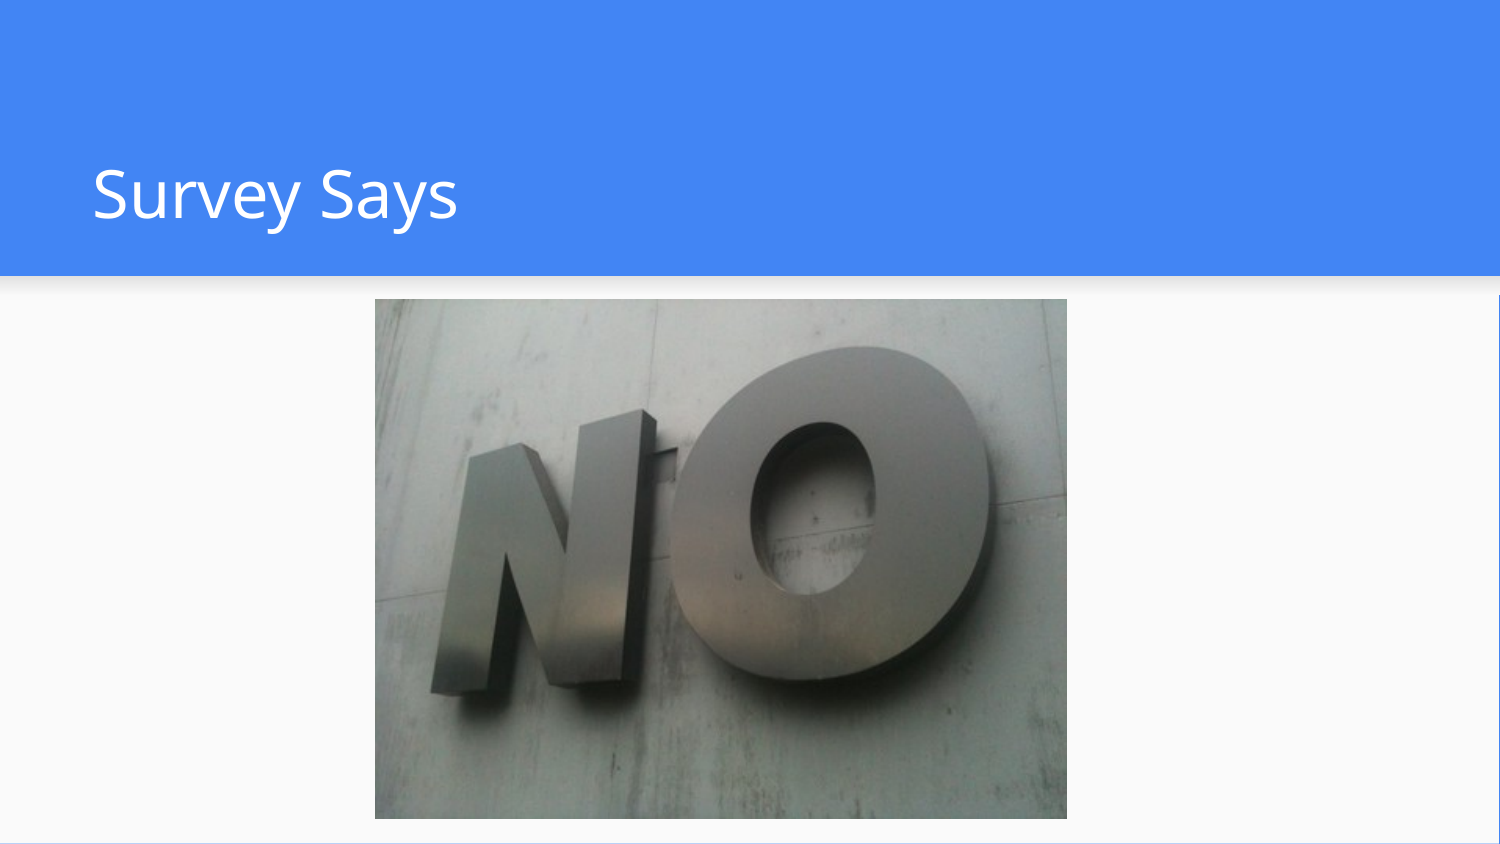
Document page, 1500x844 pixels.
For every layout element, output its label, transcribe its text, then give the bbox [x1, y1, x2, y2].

picture [375, 299, 1067, 819]
title Survey Says [77, 121, 1427, 248]
